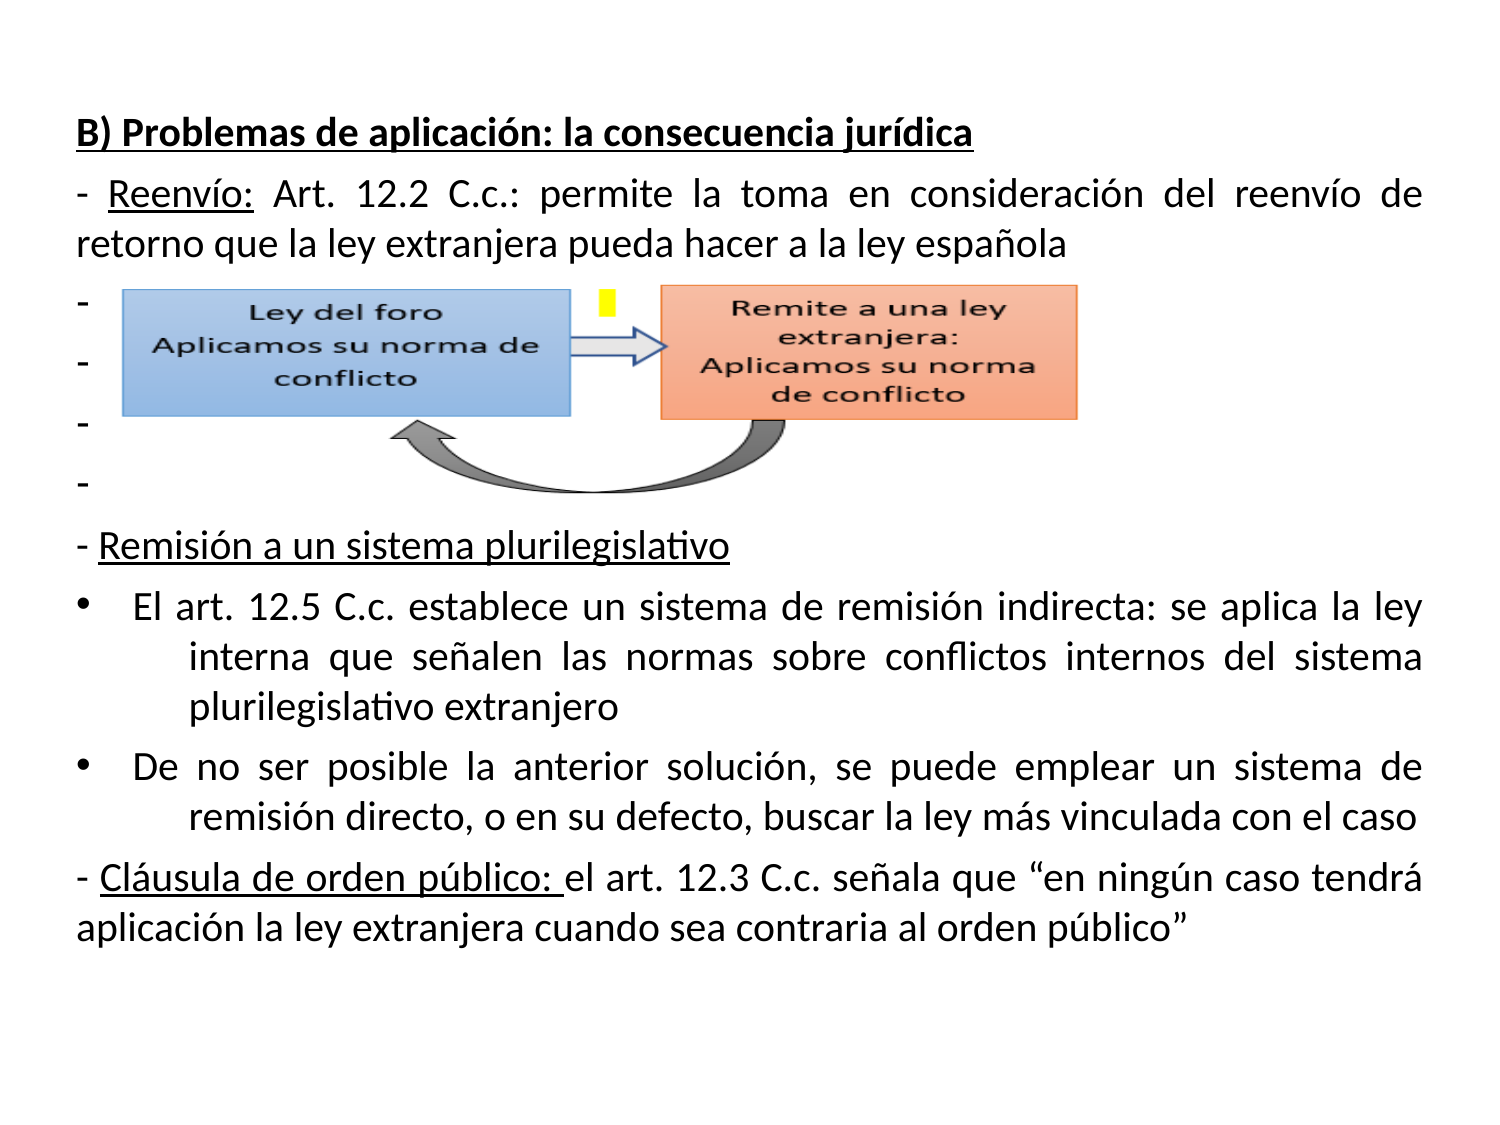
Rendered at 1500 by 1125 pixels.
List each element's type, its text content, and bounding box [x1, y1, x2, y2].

picture [89, 271, 1121, 506]
list B) Problemas de aplicación: la consecuencia jurídica - Reenvío: Art. 12.2 C.c.: permite la toma en consideración del reenvío de retorno que la ley extranjera pueda hacer a la ley española - Remisión a un sistema plurilegislativo El art. 12.5 C.c. establece un sistema de remisión indirecta: se aplica la ley interna que señalen las normas sobre conflictos internos del sistema plurilegislativo extranjero De no ser posible la anterior solución, se puede emplear un sistema de remisión directo, o en su defecto, buscar la ley más vinculada con el caso - Cláusula de orden público: el art. 12.3 C.c. señala que “en ningún caso tendrá aplicación la ley extranjera cuando sea contraria al orden público” [61, 97, 1439, 979]
